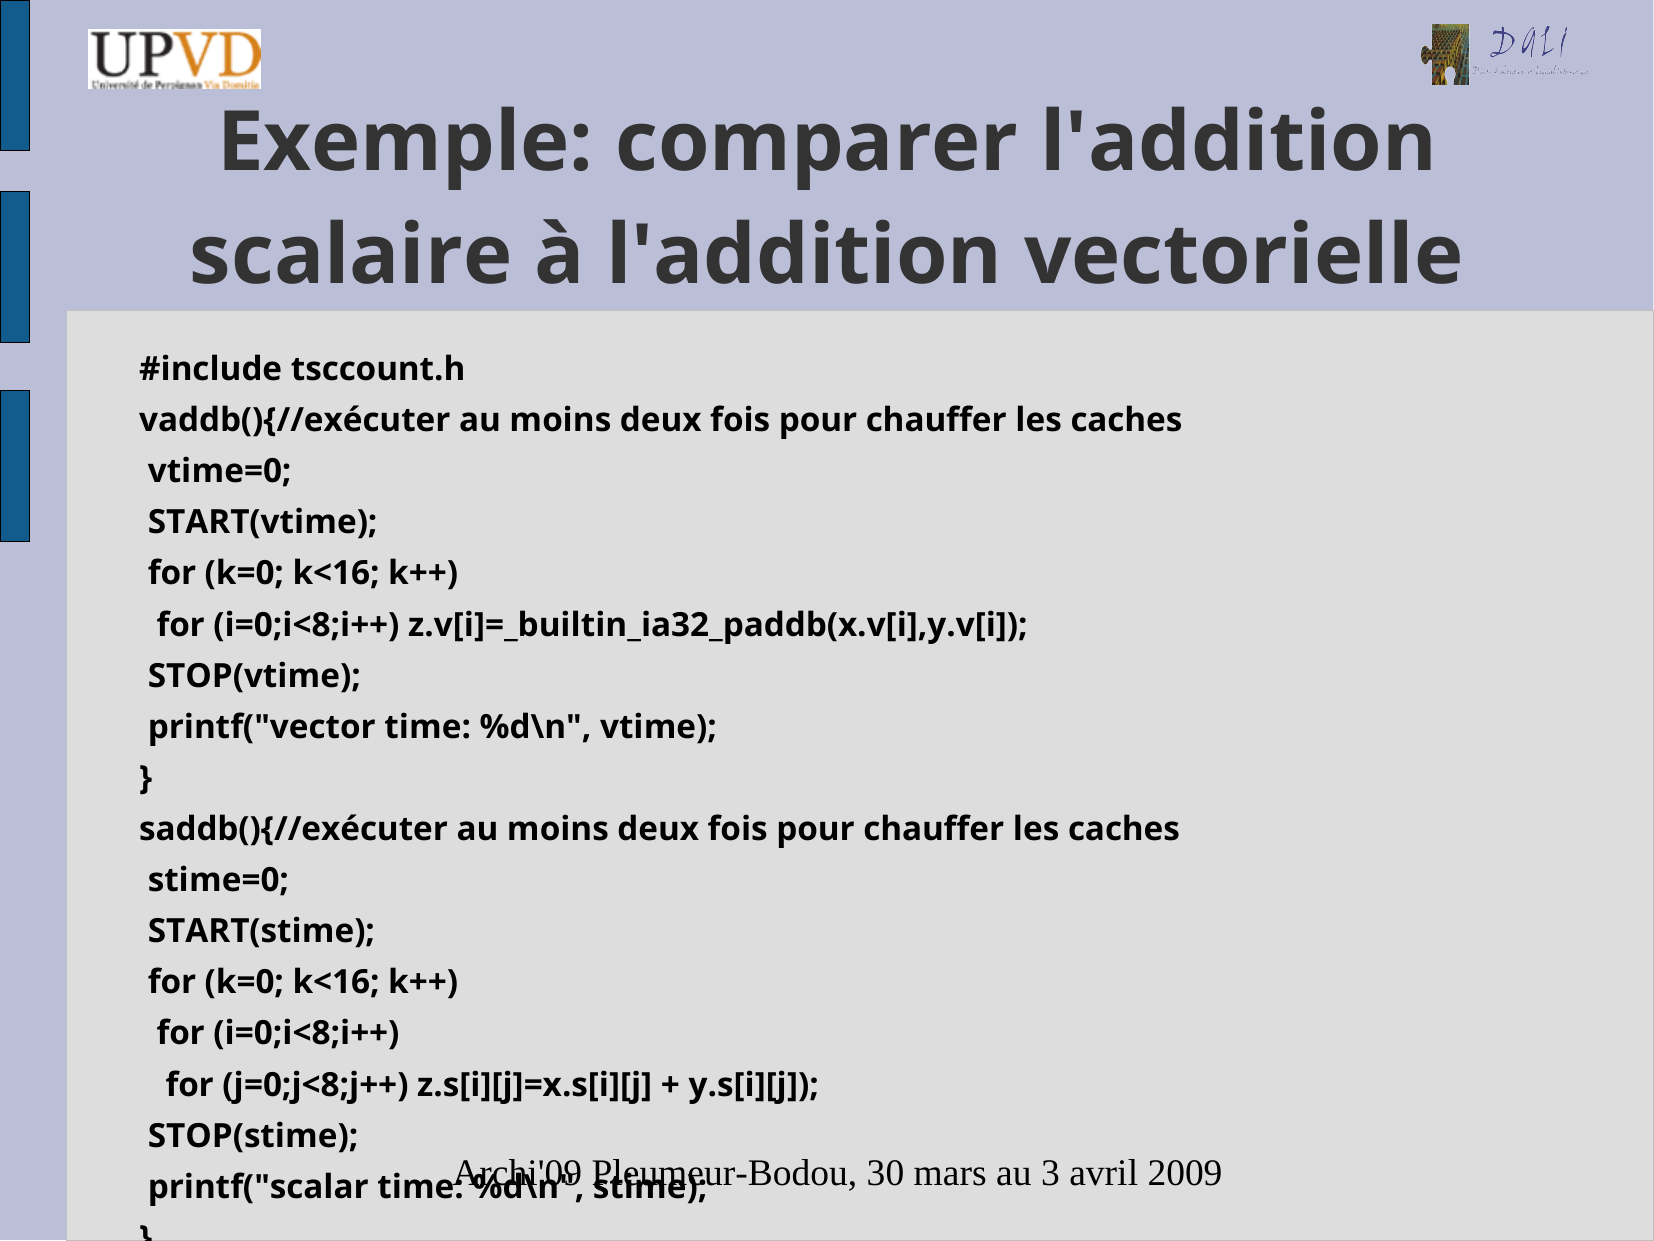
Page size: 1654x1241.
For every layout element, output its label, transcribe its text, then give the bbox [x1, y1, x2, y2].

title Exemple: comparer l'addition scalaire à l'addition vectorielle [121, 91, 1534, 299]
text_box Archi'09 Pleumeur-Bodou, 30 mars au 3 avril 2009 [452, 1151, 1226, 1204]
picture [1420, 24, 1593, 85]
picture [88, 29, 261, 89]
list #include tsccount.h vaddb(){//exécuter au moins deux fois pour chauffer les caches vtime=0; START(vtime); for (k=0; k<16; k++) for (i=0;i<8;i++) z.v[i]=_builtin_ia32_paddb(x.v[i],y.v[i]); STOP(vtime); printf("vector time: %d\n", vtime); } saddb(){//exécuter au moins deux fois pour chauffer les caches stime=0; START(stime); for (k=0; k<16; k++) for (i=0;i<8;i++) for (j=0;j<8;j++) z.s[i][j]=x.s[i][j] + y.s[i][j]); STOP(stime); printf("scalar time: %d\n", stime); } [121, 344, 1534, 1147]
